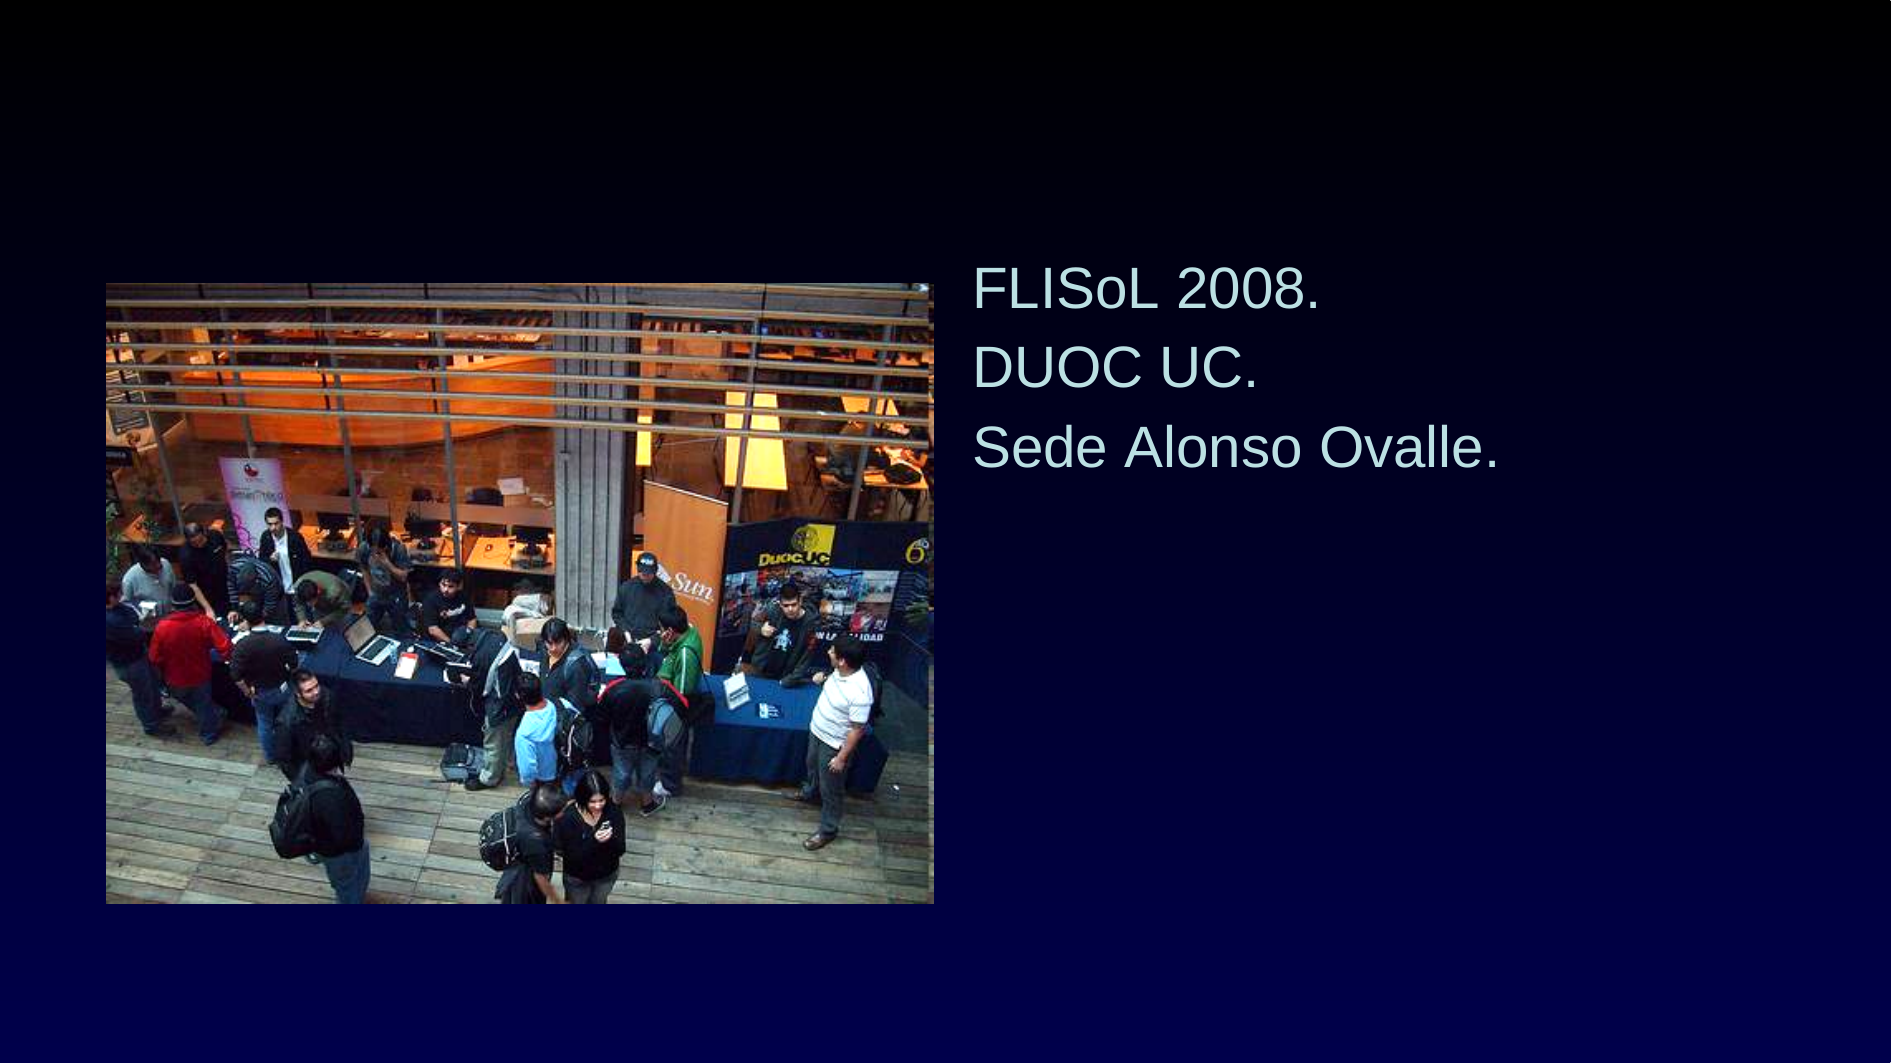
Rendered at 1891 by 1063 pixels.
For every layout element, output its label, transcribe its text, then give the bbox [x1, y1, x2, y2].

picture [106, 283, 934, 904]
list FLISoL 2008. DUOC UC. Sede Alonso Ovalle. [957, 247, 1796, 950]
